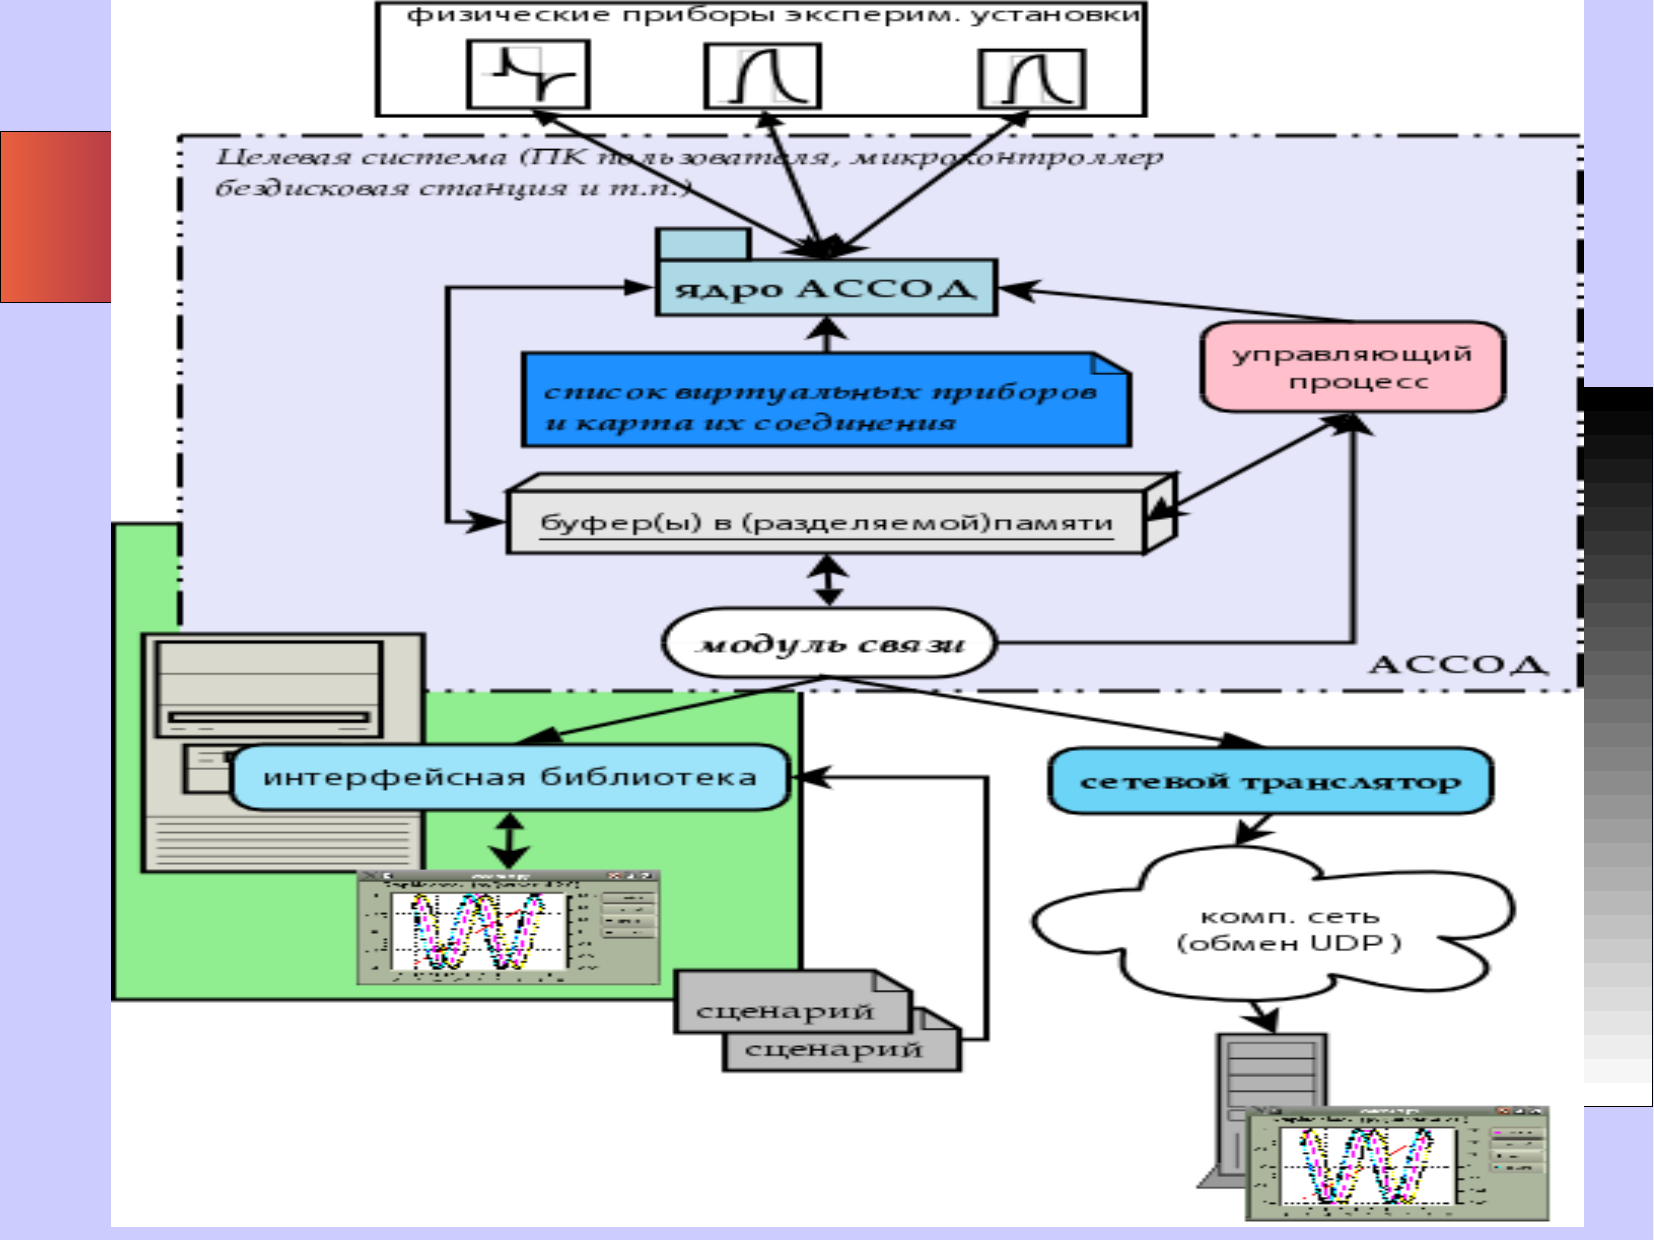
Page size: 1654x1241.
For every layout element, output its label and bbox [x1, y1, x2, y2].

picture [111, 0, 1584, 1227]
